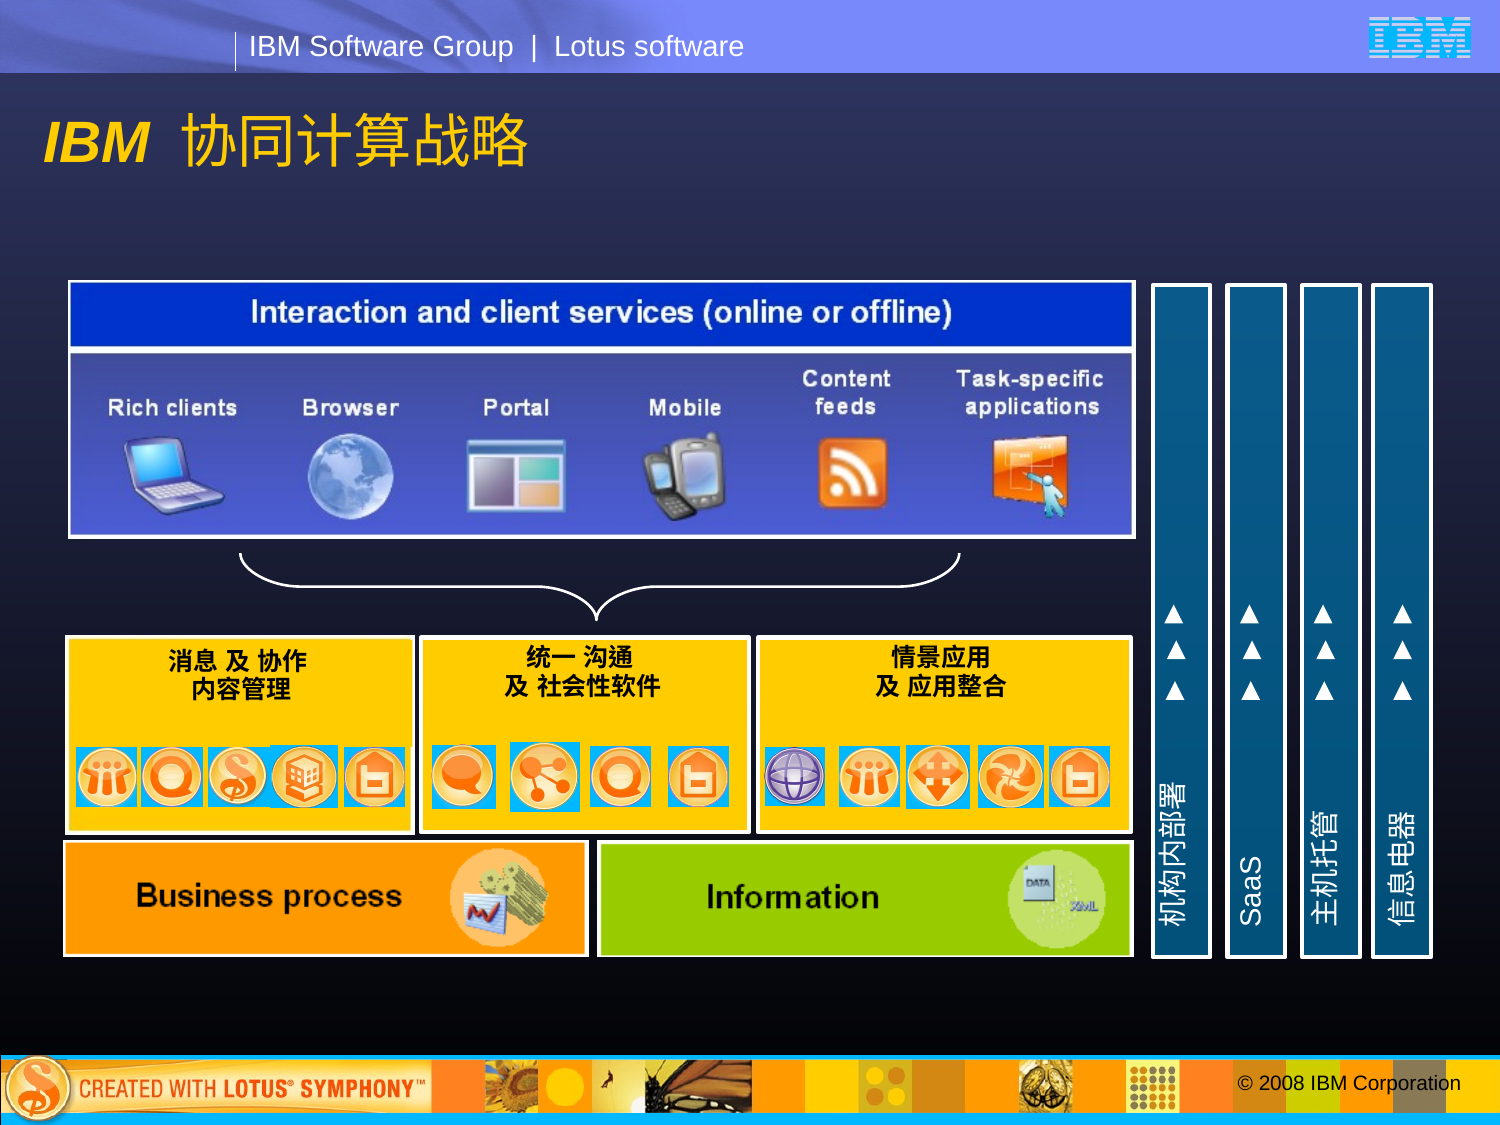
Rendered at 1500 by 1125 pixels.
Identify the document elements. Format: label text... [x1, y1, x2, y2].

picture [431, 744, 493, 807]
picture [908, 744, 968, 807]
picture [590, 746, 652, 808]
picture [65, 635, 415, 835]
text_box [420, 637, 749, 833]
text_box [1152, 285, 1211, 958]
title IBM 协同计算战略 [43, 102, 1437, 185]
text_box SaaS [1220, 822, 1281, 943]
picture [68, 280, 1136, 539]
text_box 信息电器 [1372, 755, 1433, 943]
picture [1, 1055, 1500, 1120]
text_box [1227, 285, 1286, 958]
picture [667, 748, 727, 808]
text_box 消息 及 协作 内容管理 [70, 640, 413, 747]
text_box [1372, 943, 1431, 958]
text_box 主机托管 [1295, 792, 1356, 943]
picture [597, 840, 1134, 958]
picture [764, 747, 823, 804]
picture [63, 840, 589, 958]
picture [1051, 748, 1111, 808]
text_box [83, 747, 396, 818]
picture [977, 747, 1042, 809]
text_box [1302, 285, 1360, 958]
text_box [1372, 285, 1431, 755]
picture [838, 748, 898, 808]
text_box [758, 637, 1131, 833]
text_box 统一 沟通 及 社会性软件 [428, 636, 740, 726]
text_box 机构内部署 [1144, 722, 1204, 943]
text_box 情景应用 及 应用整合 [800, 636, 1084, 726]
picture [509, 741, 578, 809]
picture [0, 0, 1500, 73]
